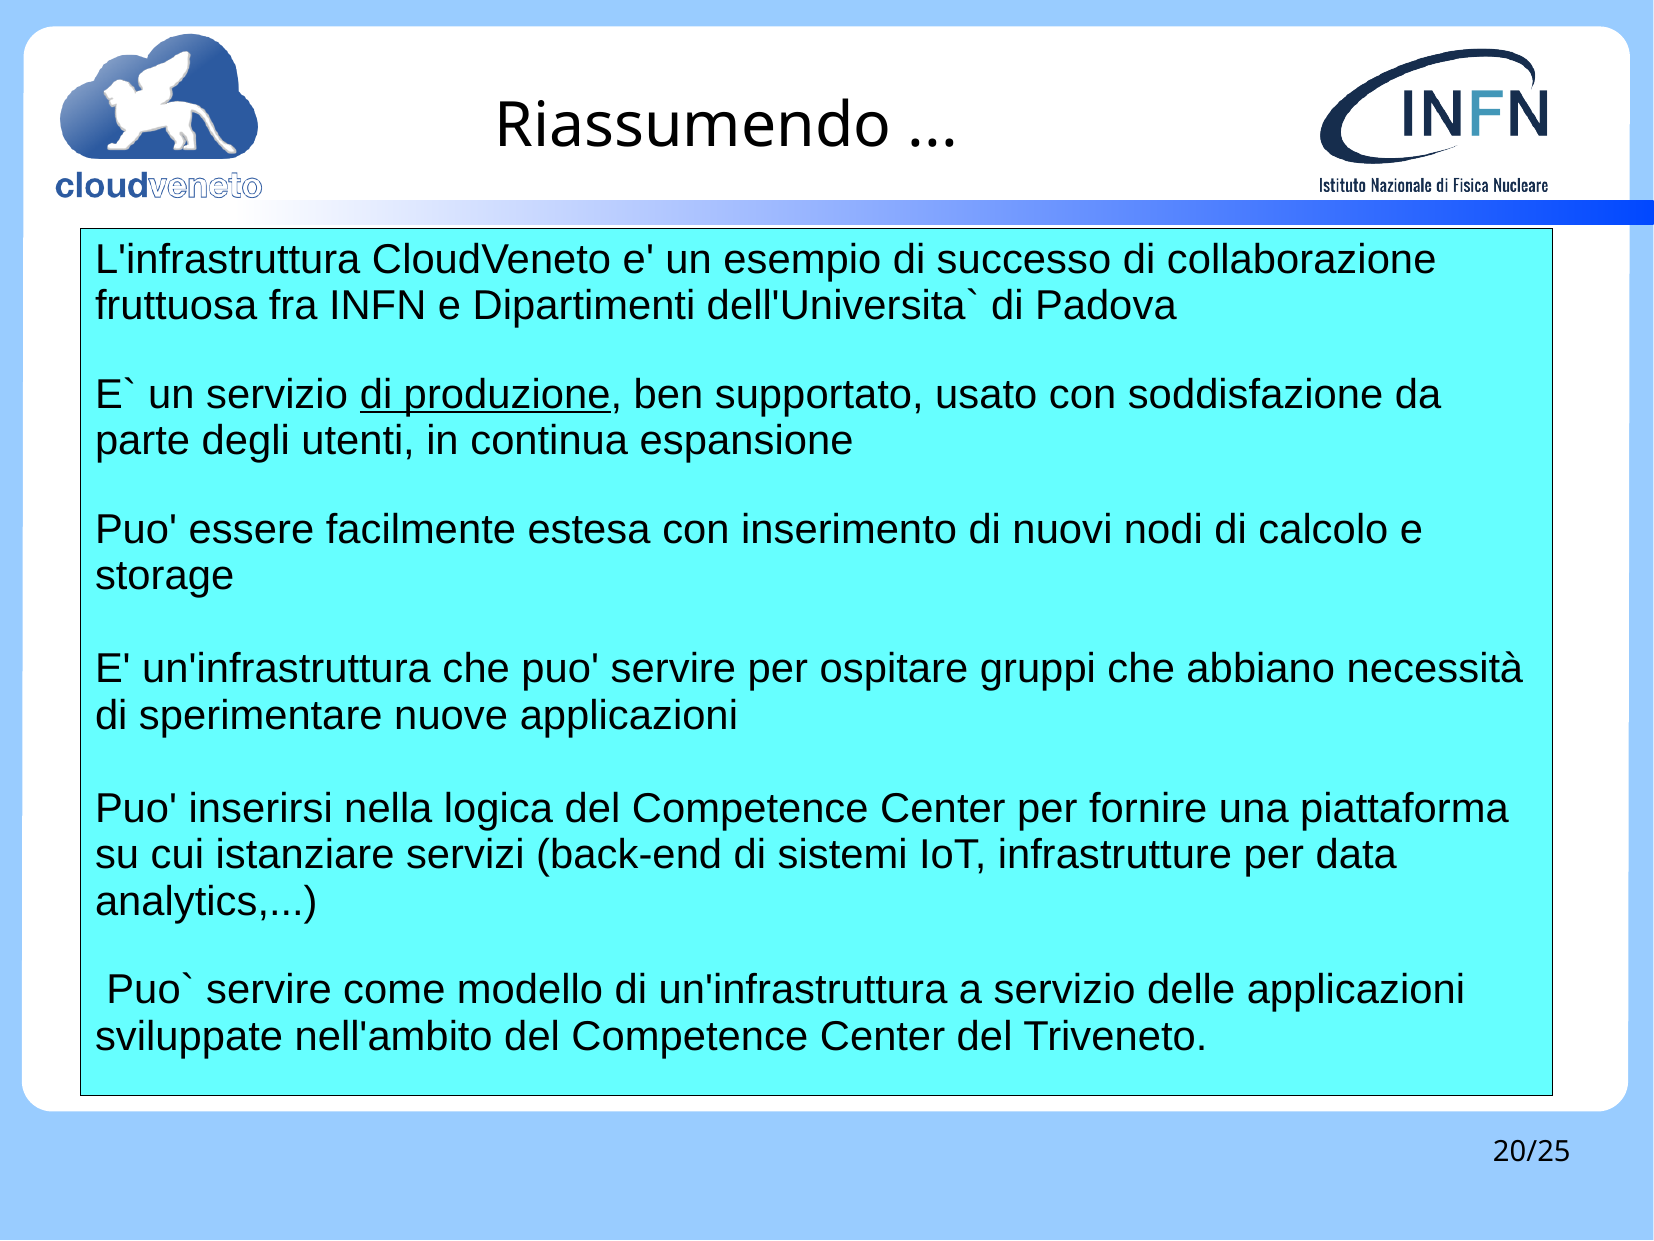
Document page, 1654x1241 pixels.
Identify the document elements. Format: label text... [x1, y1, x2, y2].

picture [1274, 31, 1593, 218]
title Riassumendo ... [263, 46, 1274, 199]
text_box L'infrastruttura CloudVeneto e' un esempio di successo di collaborazione fruttuosa fra INFN e Dipartimenti dell'Universita` di Padova E` un servizio di produzione, ben supportato, usato con soddisfazione da parte degli utenti, in continua espansione Puo' essere facilmente estesa con inserimento di nuovi nodi di calcolo e storage E' un'infrastruttura che puo' servire per ospitare gruppi che abbiano necessità di sperimentare nuove applicazioni Puo' inserirsi nella logica del Competence Center per fornire una piattaforma su cui istanziare servizi (back-end di sistemi IoT, infrastrutture per data analytics,...) Puo` servire come modello di un'infrastruttura a servizio delle applicazioni sviluppate nell'ambito del Competence Center del Triveneto. [80, 228, 1553, 1096]
picture [54, 32, 263, 199]
